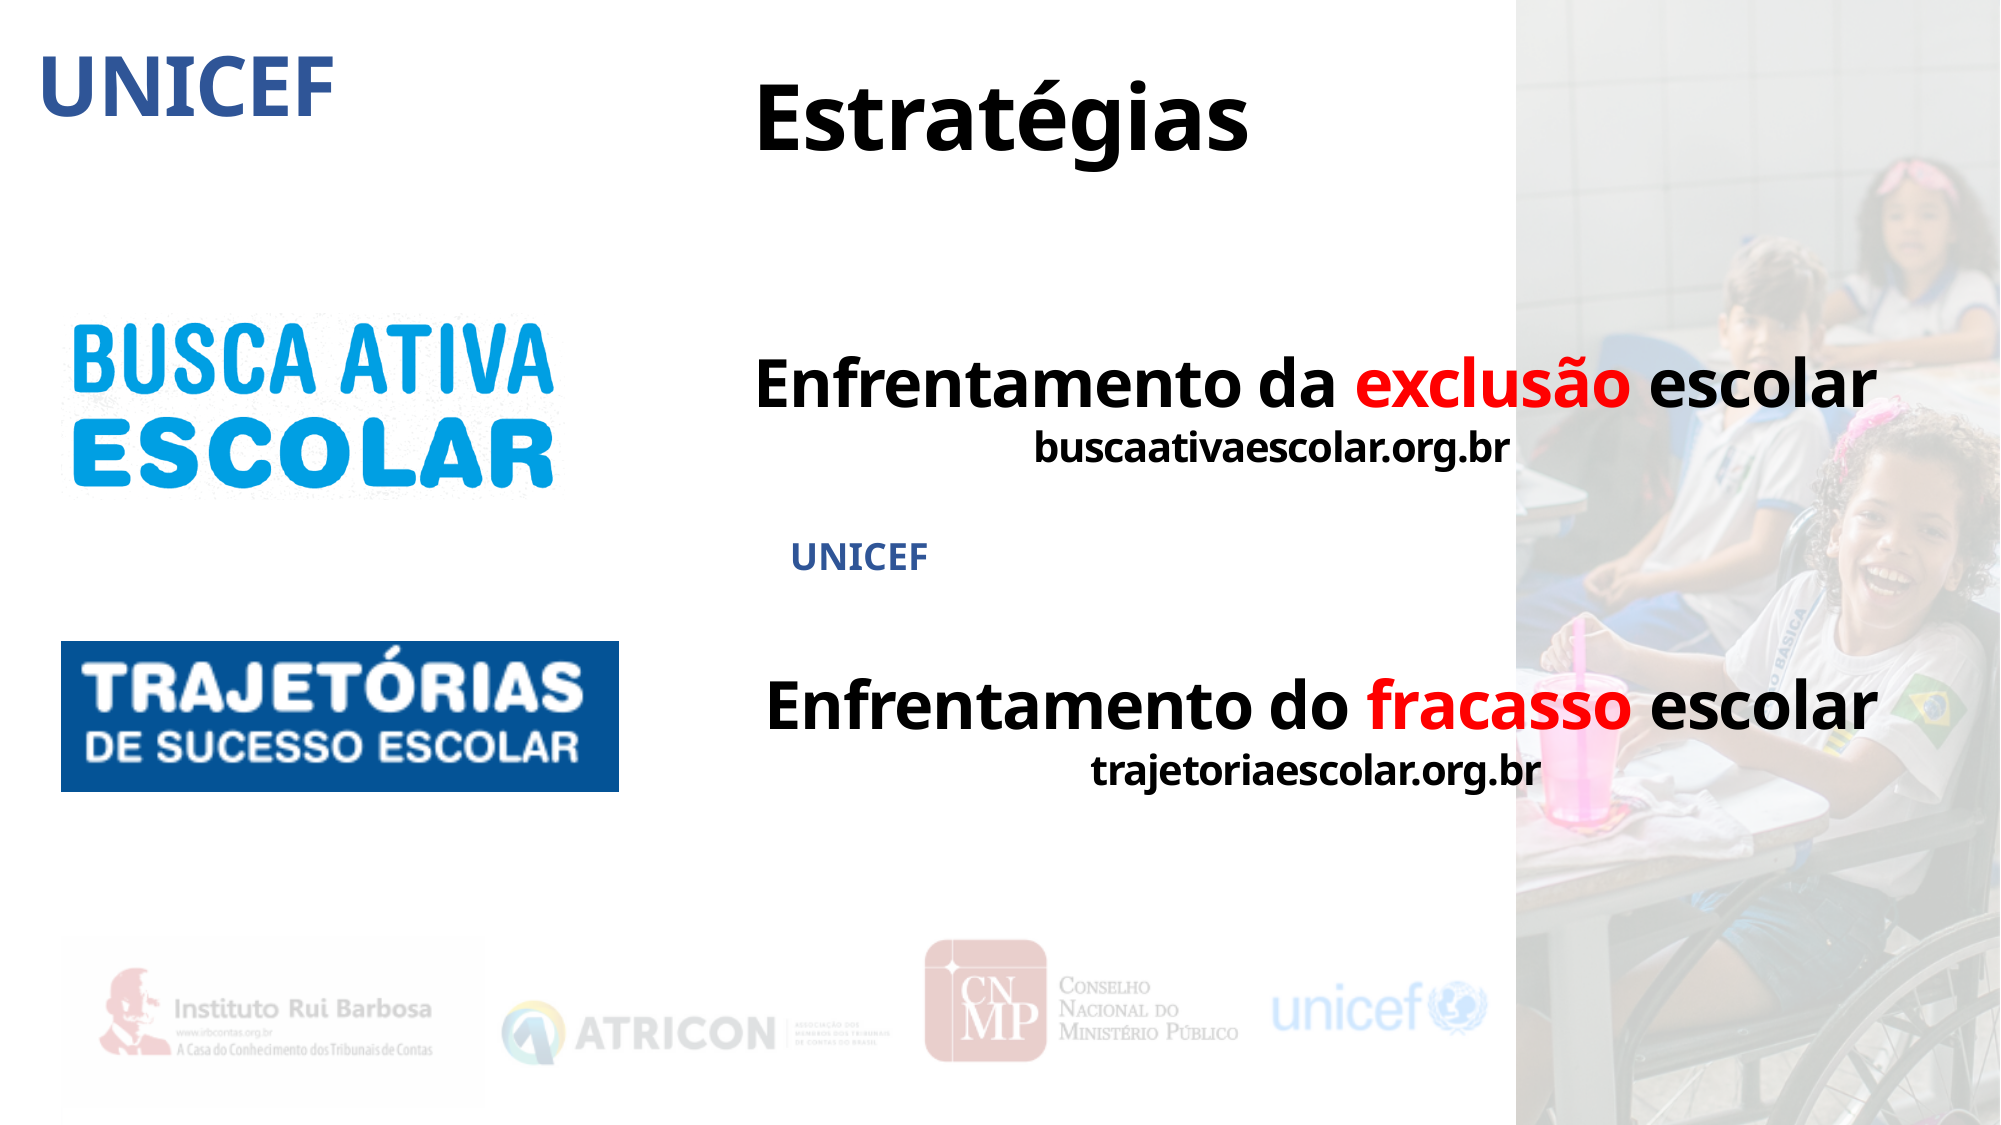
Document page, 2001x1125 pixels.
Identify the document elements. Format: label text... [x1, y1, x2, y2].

title Estratégias [102, 27, 1516, 181]
text_box Enfrentamento da exclusão escolar buscaativaescolar.org.br [738, 333, 1825, 480]
picture [61, 313, 565, 500]
picture [61, 641, 619, 792]
picture [1827, 699, 1835, 707]
picture [1825, 377, 1834, 385]
picture [1827, 712, 1835, 722]
text_box Enfrentamento do fracasso escolar trajetoriaescolar.org.br [749, 655, 1827, 803]
picture [1825, 390, 1834, 400]
picture [61, 0, 2000, 1125]
text_box UNICEF [774, 525, 1225, 586]
text_box UNICEF [21, 25, 1278, 142]
